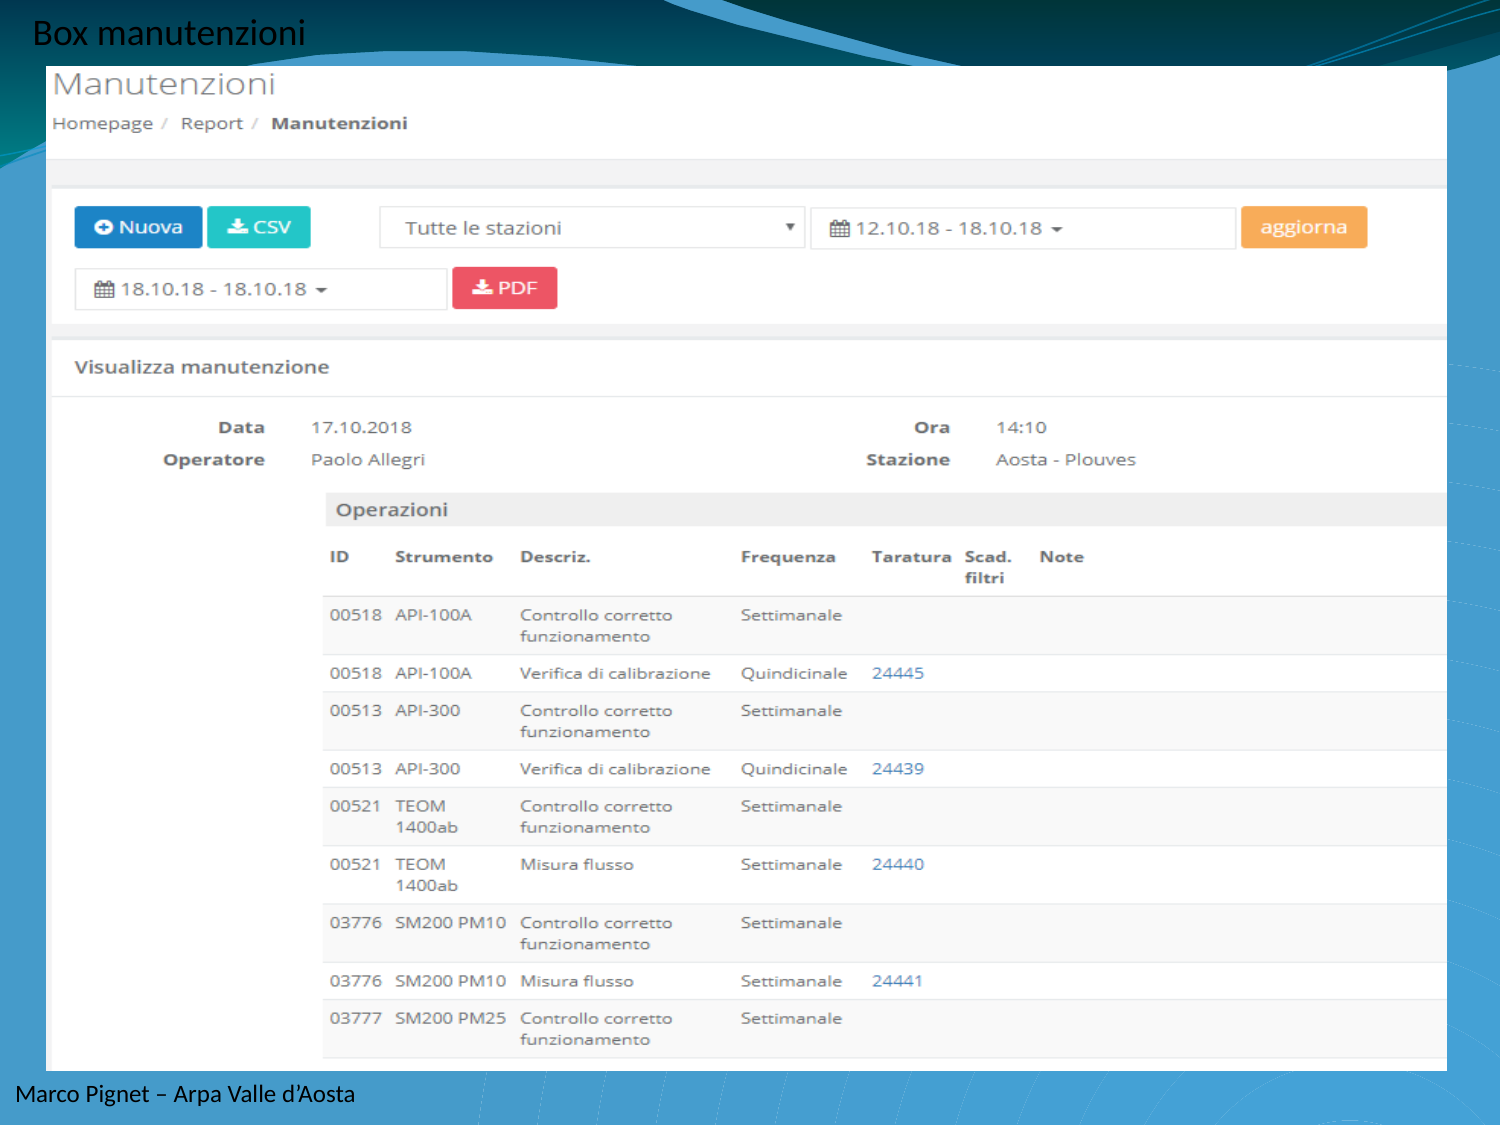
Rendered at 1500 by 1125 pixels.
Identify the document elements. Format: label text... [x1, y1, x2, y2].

picture [46, 66, 1447, 1071]
text_box Marco Pignet – Arpa Valle d’Aosta [0, 1070, 691, 1116]
text_box Box manutenzioni [17, 0, 821, 61]
